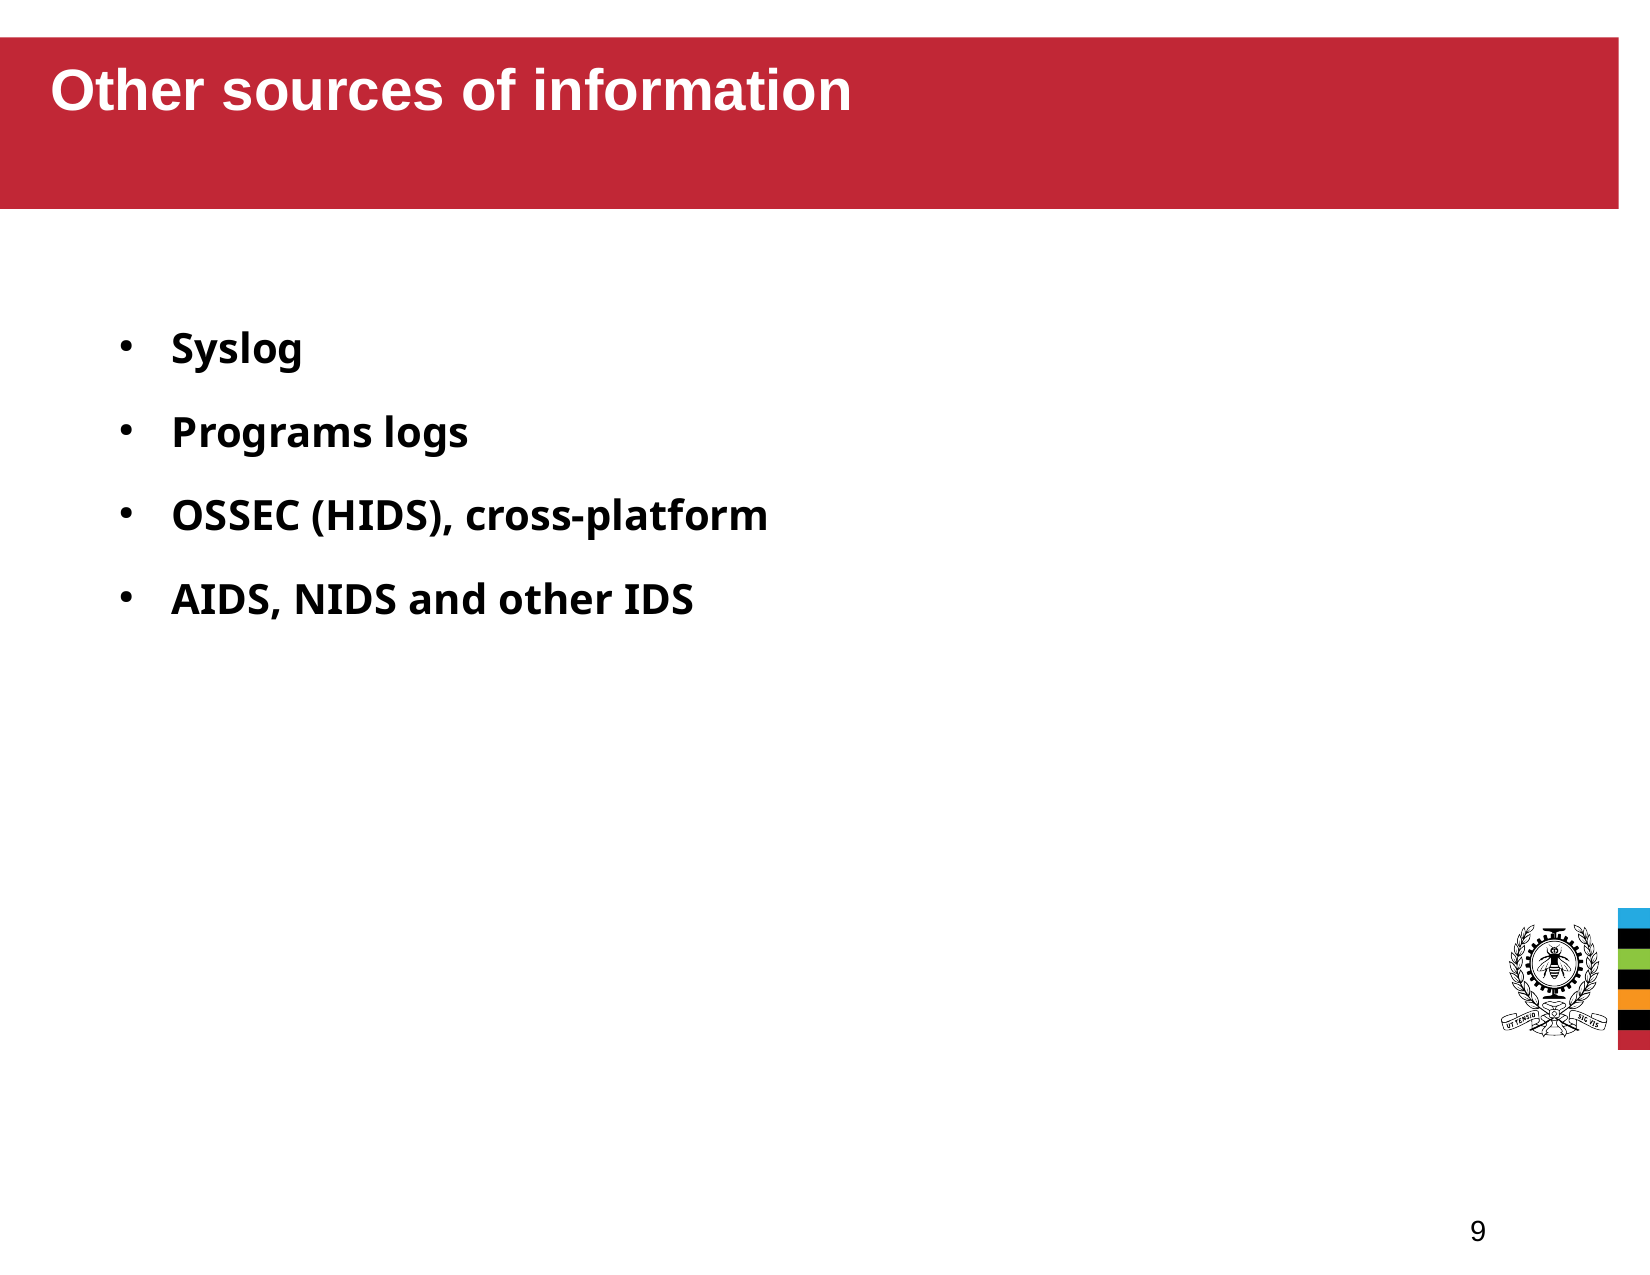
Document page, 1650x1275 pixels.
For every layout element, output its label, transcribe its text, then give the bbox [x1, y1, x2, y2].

text_box Other sources of information [35, 44, 1312, 130]
list Syslog Programs logs OSSEC (HIDS), cross-platform AIDS, NIDS and other IDS [82, 262, 1605, 1147]
picture [1605, 908, 1650, 1050]
